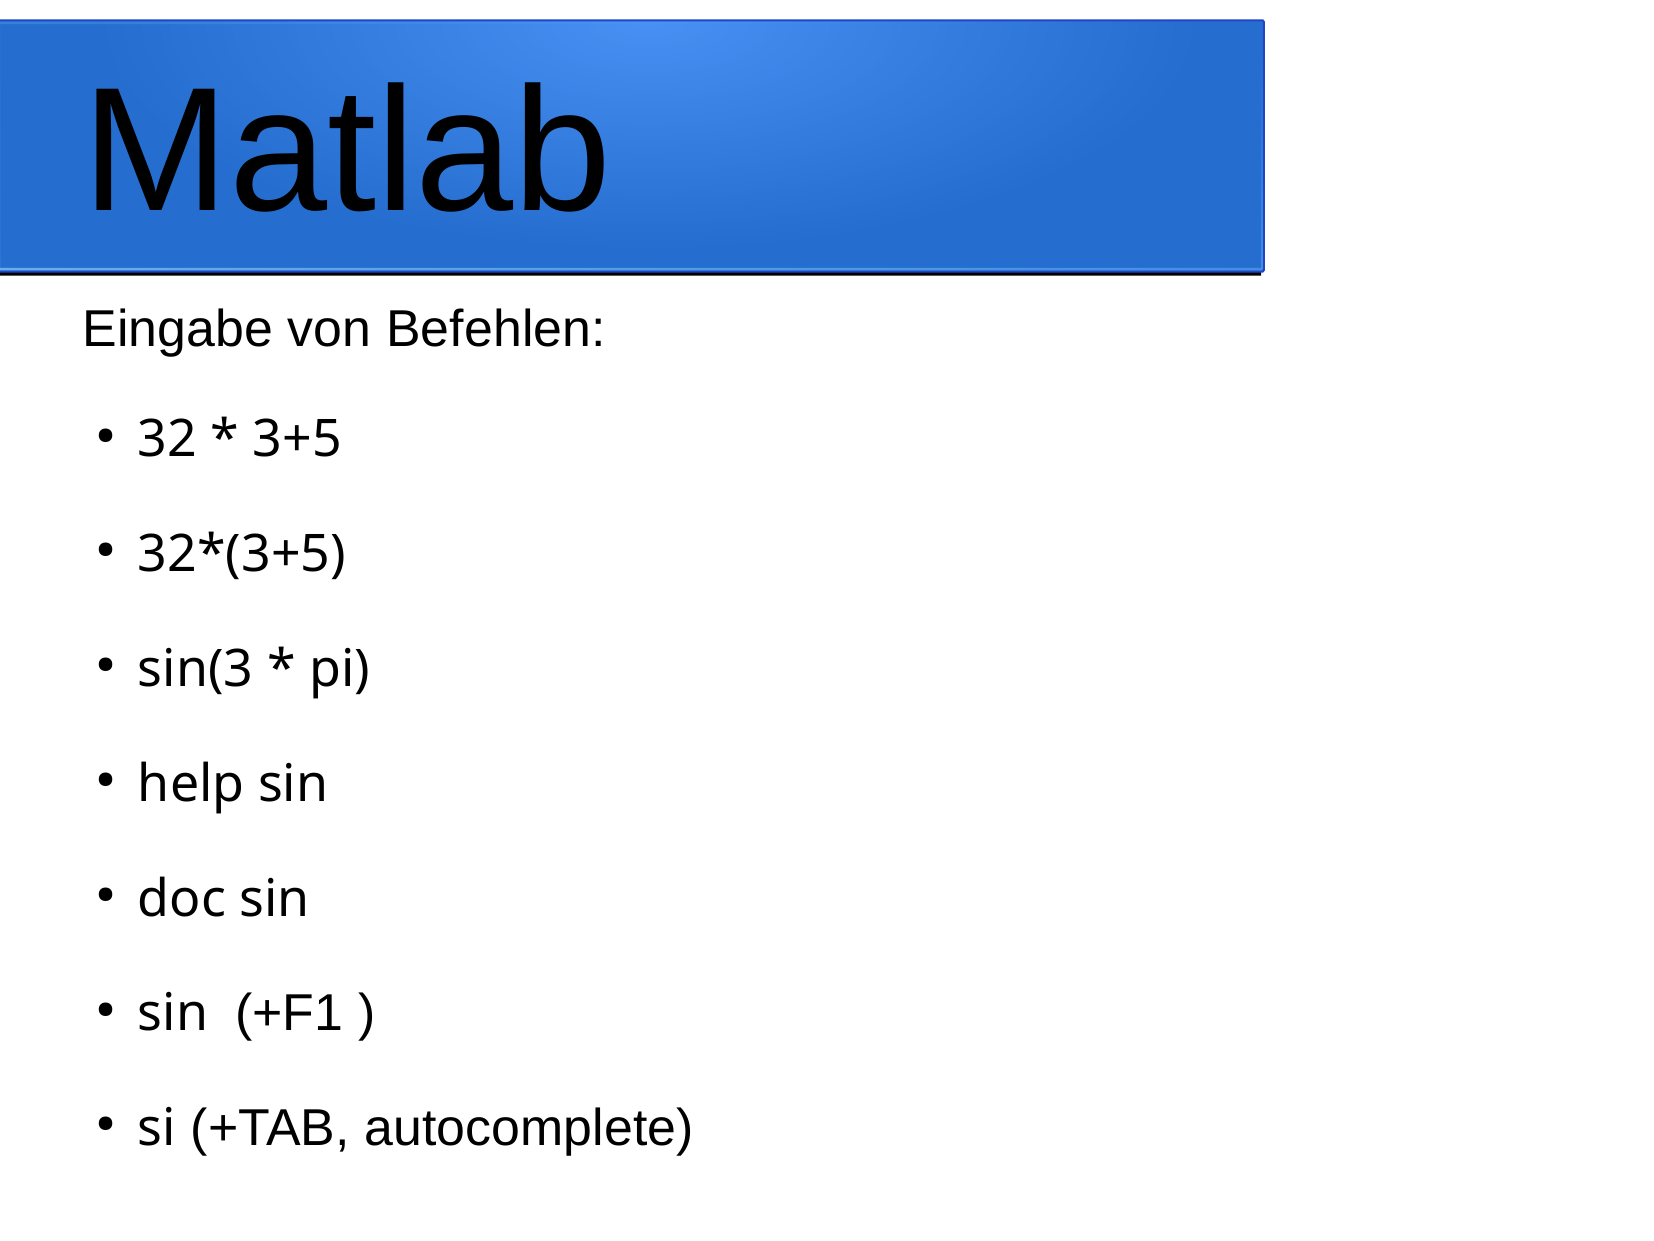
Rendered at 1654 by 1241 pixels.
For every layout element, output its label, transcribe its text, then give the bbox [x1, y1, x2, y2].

title Matlab [82, 47, 1235, 252]
list Eingabe von Befehlen: 32 * 3+5 32*(3+5) sin(3 * pi) help sin doc sin sin (+F1 ) si (+TAB, autocomplete) [82, 299, 1571, 1171]
